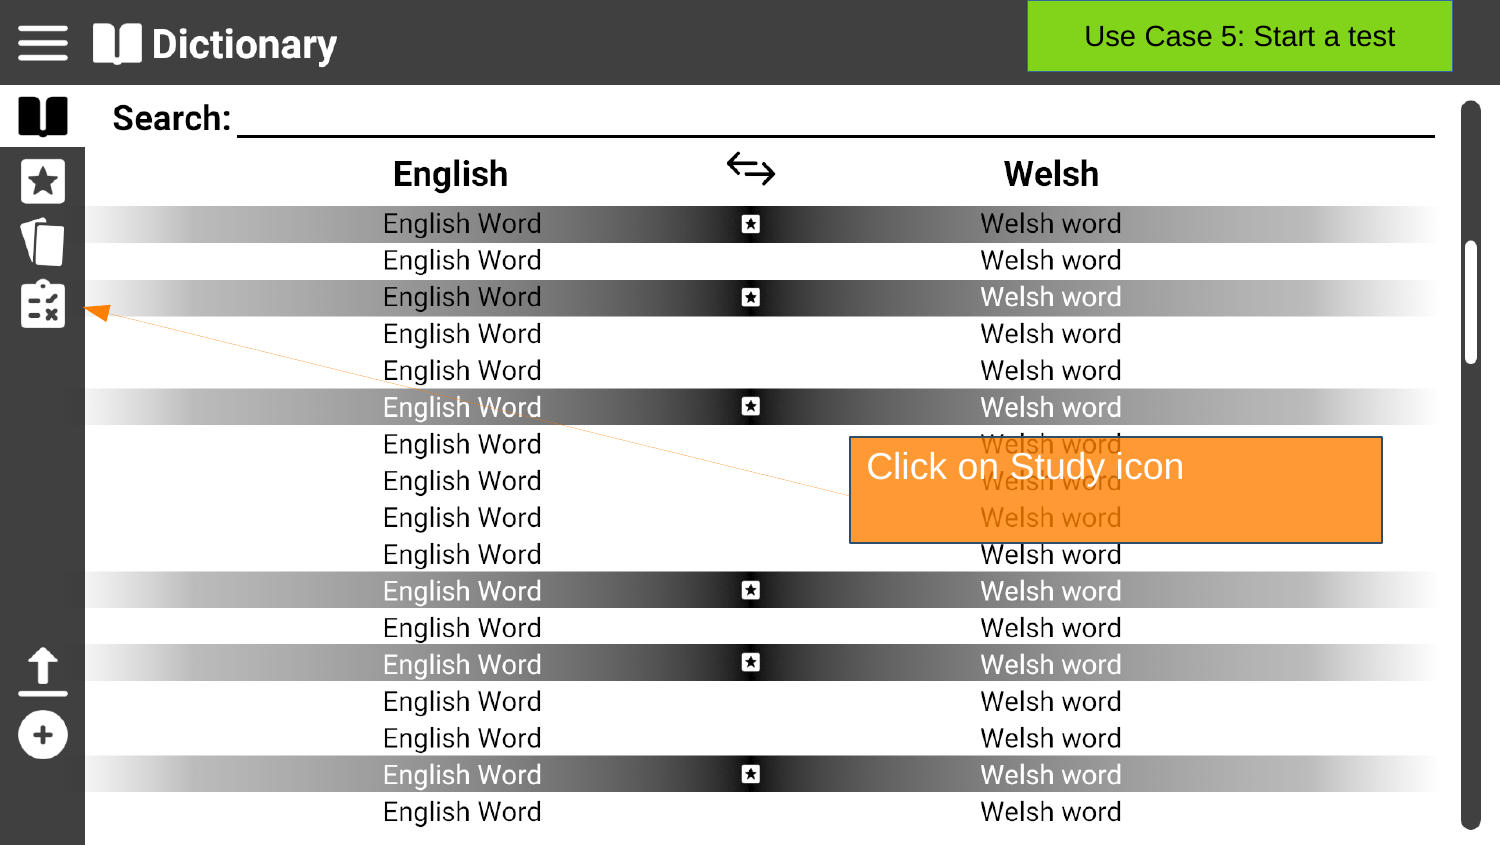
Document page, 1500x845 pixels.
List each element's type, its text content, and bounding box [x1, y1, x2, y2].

picture [0, 0, 1500, 845]
text_box Click on Study icon [850, 437, 1383, 544]
text_box Use Case 5: Start a test [1027, 0, 1453, 72]
